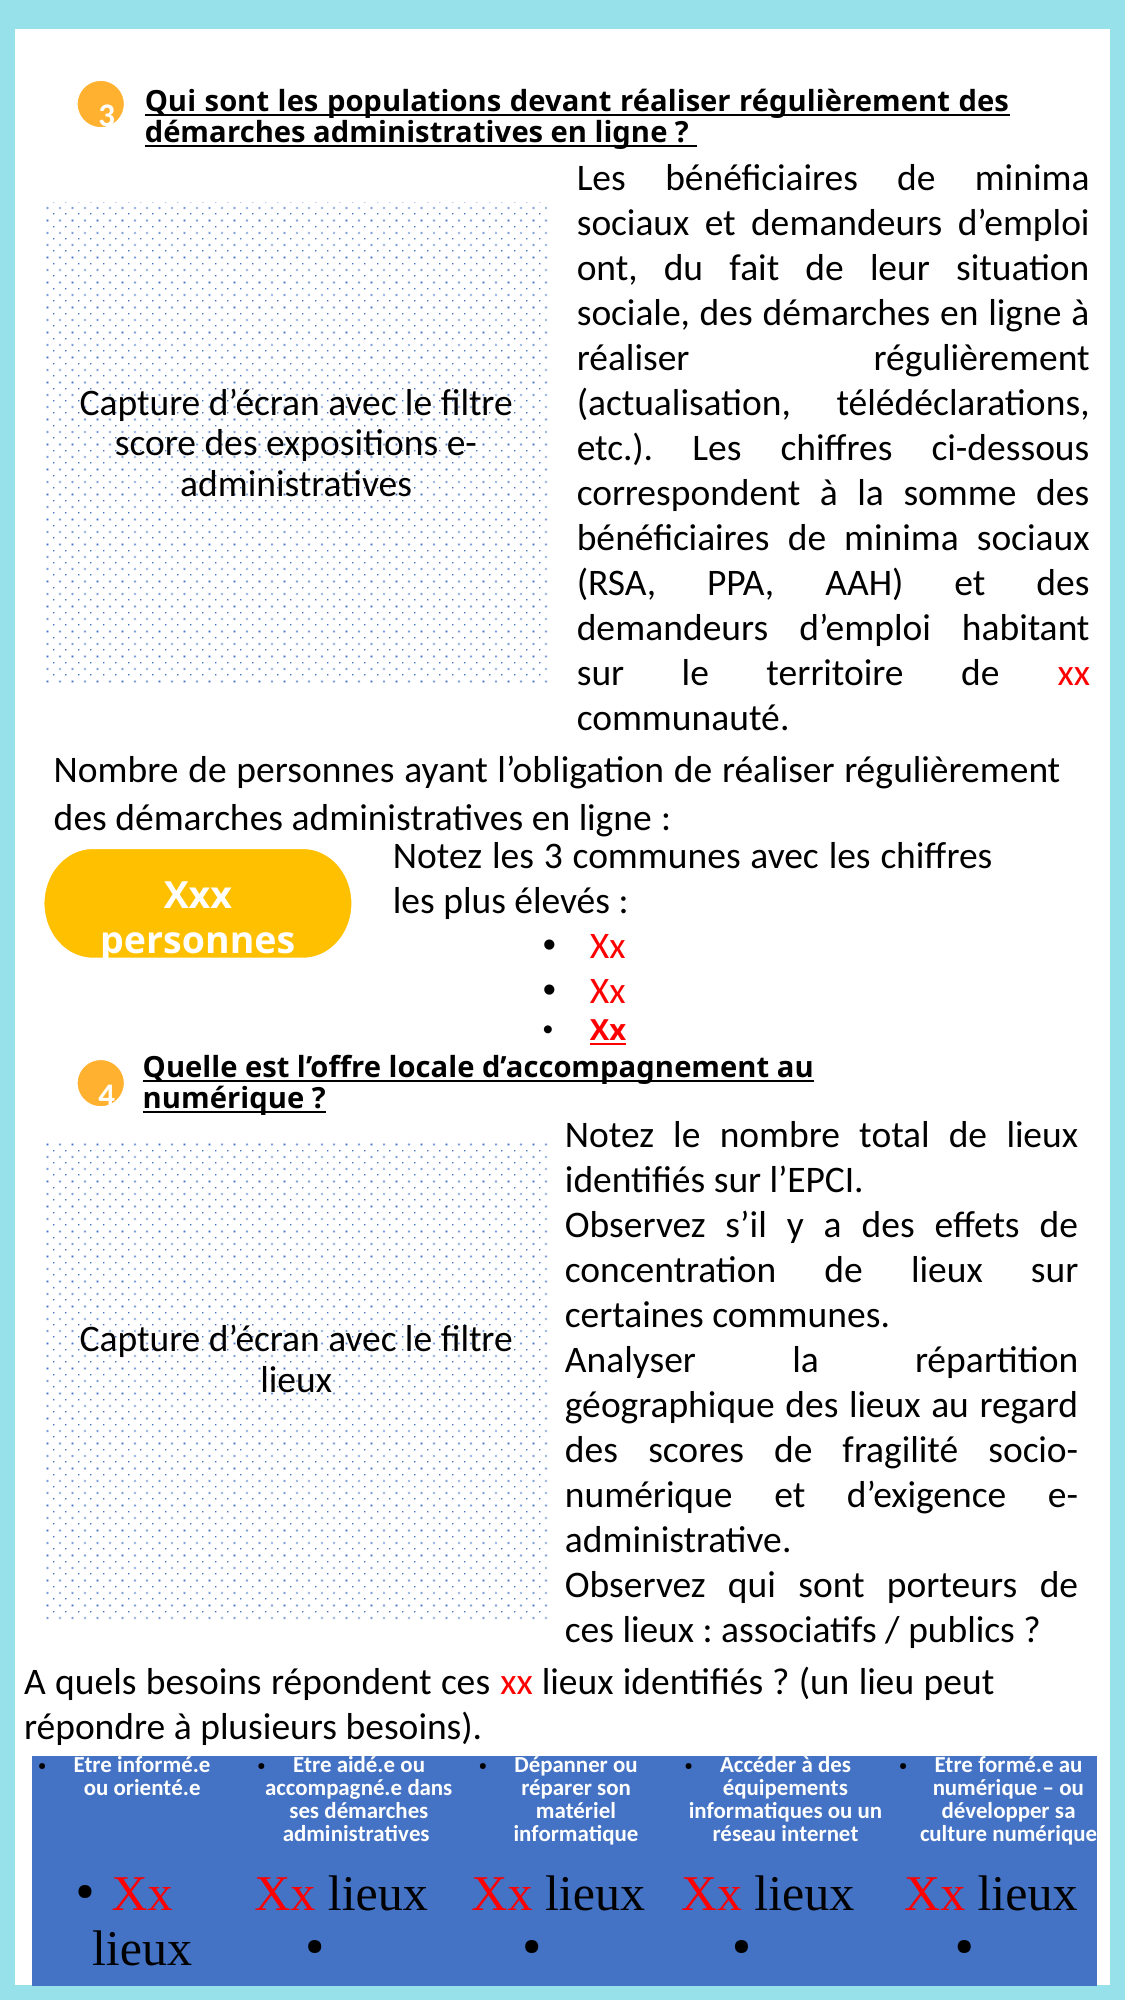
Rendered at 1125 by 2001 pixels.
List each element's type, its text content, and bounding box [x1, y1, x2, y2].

text_box Capture d’écran avec le filtre lieux [42, 1139, 550, 1623]
table_header Être formé.e au numérique – ou développer sa culture numérique [884, 1756, 1097, 1866]
text_box Quelle est l’offre locale d’accompagnement au numérique ? [134, 1028, 1002, 1139]
table_cell Xx lieux [217, 1866, 465, 1986]
table_header Dépanner ou réparer son matériel informatique [465, 1756, 651, 1866]
text_box A quels besoins répondent ces xx lieux identifiés ? (un lieu peut répondre à plusieurs besoins). [9, 1649, 1090, 1889]
text_box Xxx personnes [42, 847, 353, 960]
table_header Accéder à des équipements informatiques ou un réseau internet [651, 1756, 884, 1866]
subtitle Capture d’écran avec le filtre score des expositions e-administratives [42, 202, 550, 686]
table_header Être aidé.e ou accompagné.e dans ses démarches administratives [217, 1756, 465, 1866]
text_box 4 [76, 1058, 126, 1108]
text_box 3 [76, 79, 126, 129]
table_header Être informé.e ou orienté.e [32, 1756, 217, 1866]
text_box Nombre de personnes ayant l’obligation de réaliser régulièrement des démarches administratives en ligne : [39, 734, 1090, 846]
text_box Notez le nombre total de lieux identifiés sur l’EPCI. Observez s’il y a des effets de concentration de lieux sur certaines communes. Analyser la répartition géographique des lieux au regard des scores de fragilité socio-numérique et d’exigence e-administrative. Observez qui sont porteurs de ces lieux : associatifs / publics ? [550, 1102, 1096, 1709]
text_box Les bénéficiaires de minima sociaux et demandeurs d’emploi ont, du fait de leur situation sociale, des démarches en ligne à réaliser régulièrement (actualisation, télédéclarations, etc.). Les chiffres ci-dessous correspondent à la somme des bénéficiaires de minima sociaux (RSA, PPA, AAH) et des demandeurs d’emploi habitant sur le territoire de xx communauté. [561, 145, 1106, 797]
table_cell Xx lieux [465, 1866, 651, 1986]
text_box Notez les 3 communes avec les chiffres les plus élevés : Xx Xx Xx [378, 824, 1029, 1099]
text_box Qui sont les populations devant réaliser régulièrement des démarches administratives en ligne ? [136, 62, 1086, 174]
table_cell Xx lieux [884, 1866, 1097, 1986]
table_cell Xx lieux [651, 1866, 884, 1986]
table_cell Xx lieux [32, 1866, 217, 1986]
